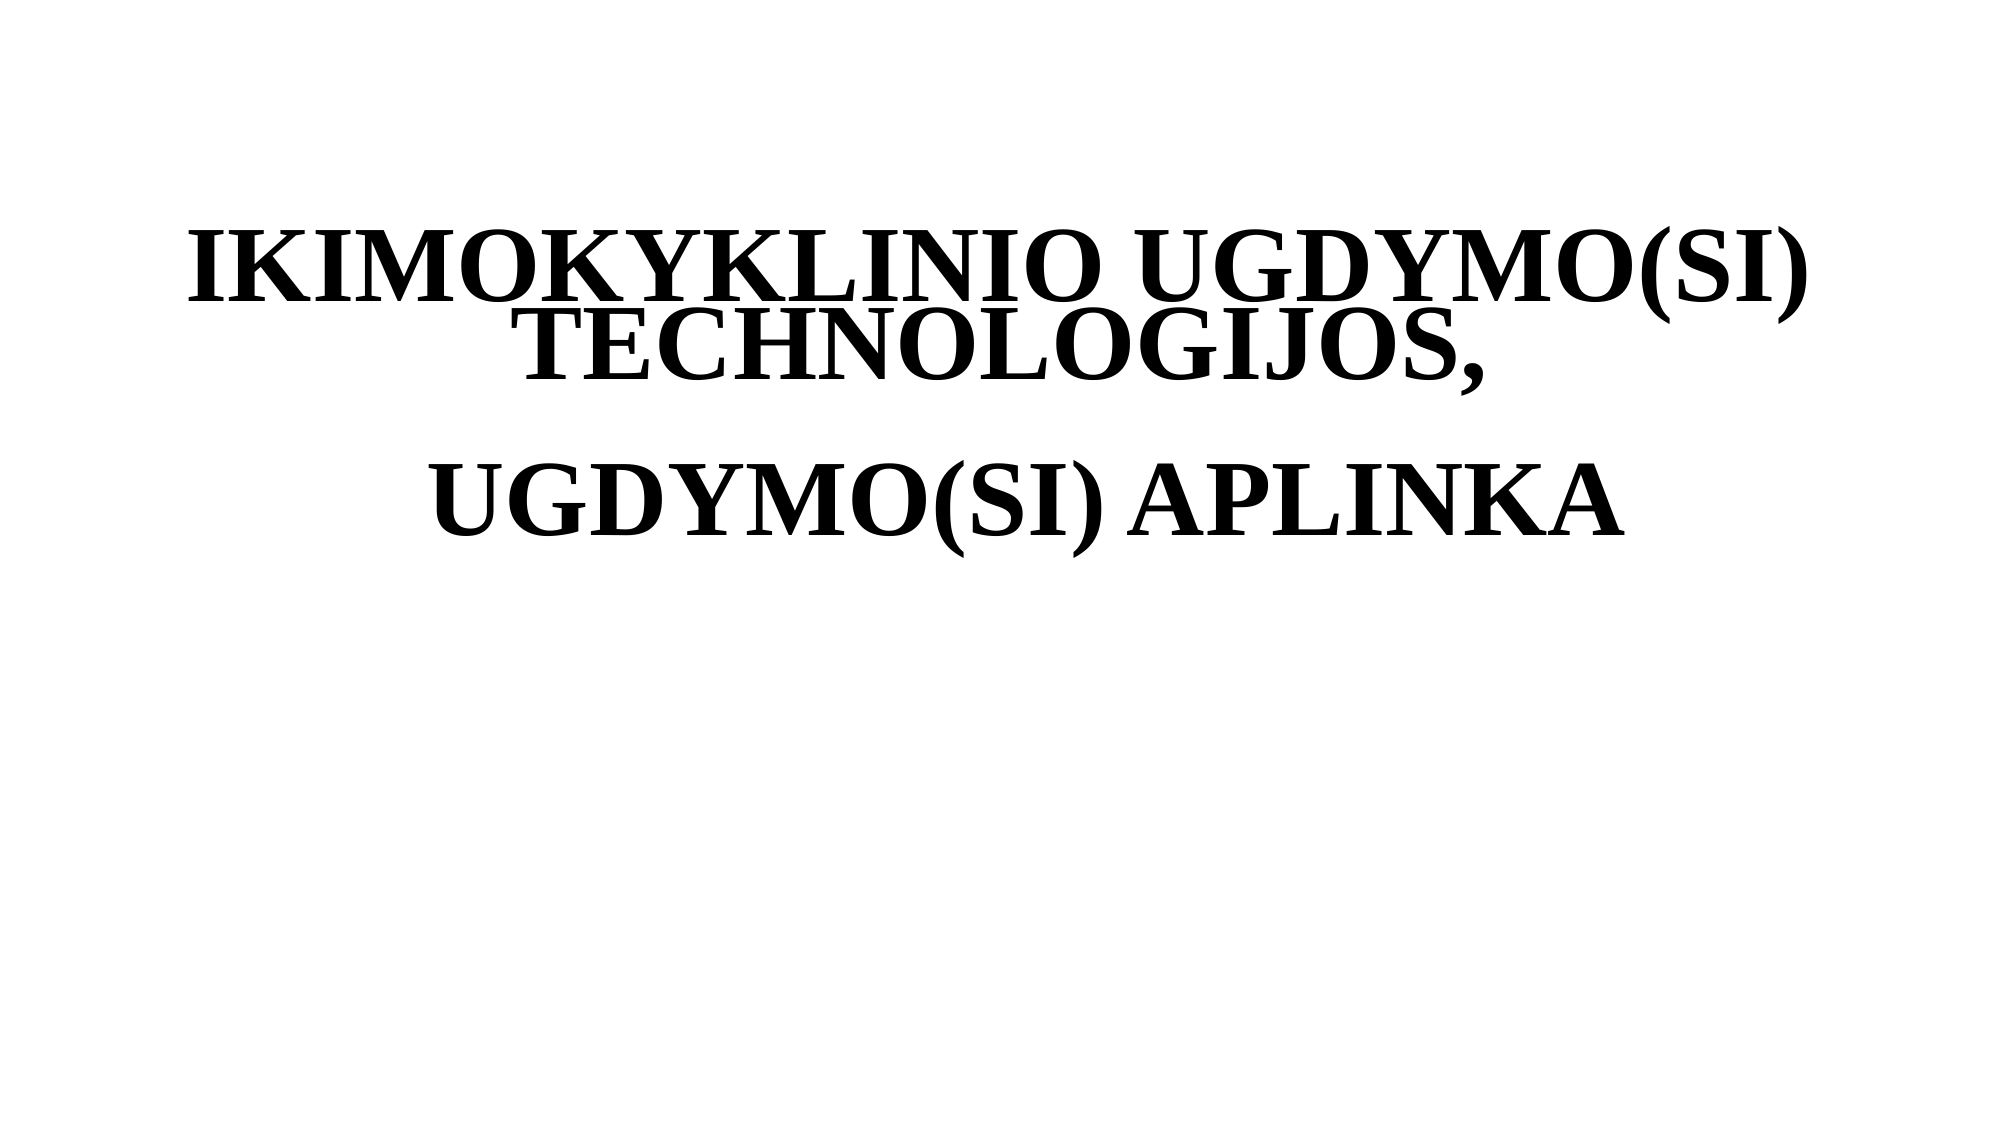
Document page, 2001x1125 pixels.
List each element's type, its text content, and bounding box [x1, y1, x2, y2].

list IKIMOKYKLINIO UGDYMO(SI) TECHNOLOGIJOS, UGDYMO(SI) APLINKA [137, 232, 1863, 946]
